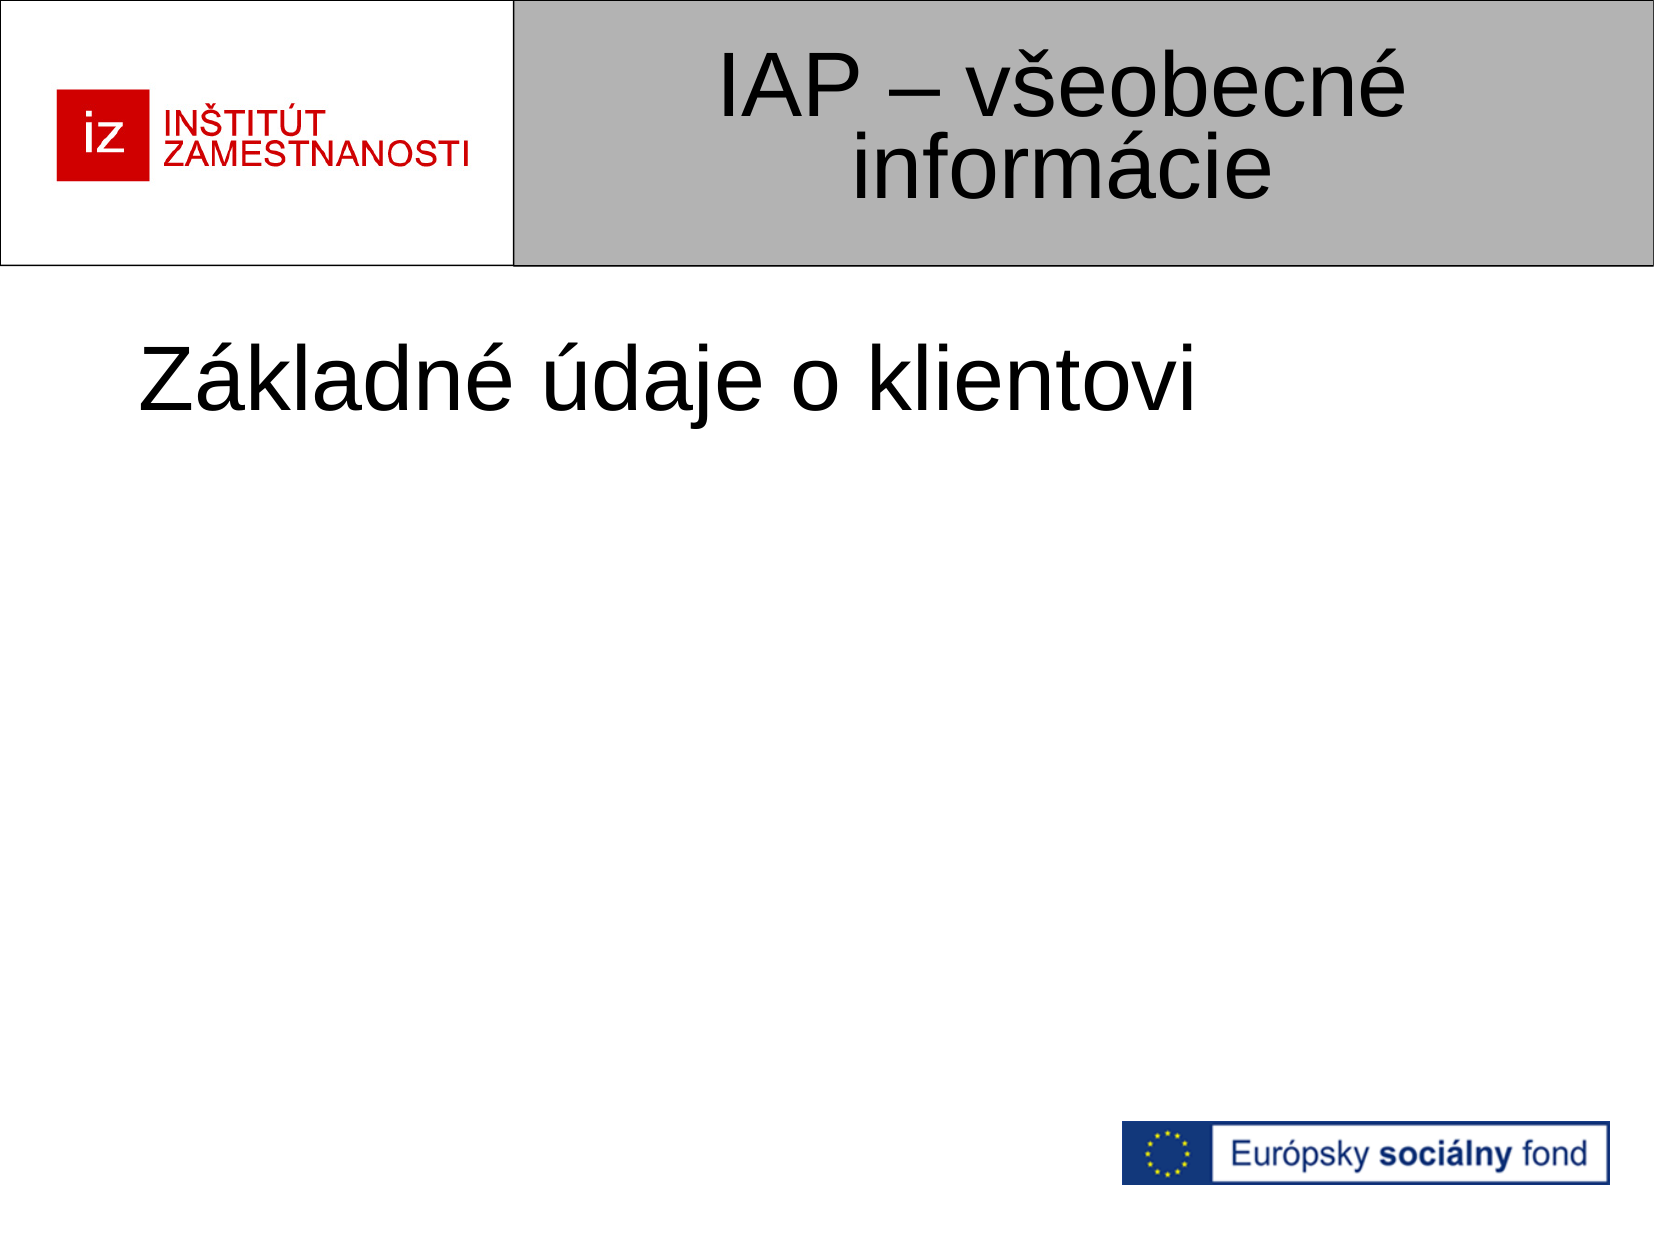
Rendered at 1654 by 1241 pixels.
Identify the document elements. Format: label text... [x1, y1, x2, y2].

picture [5, 8, 512, 257]
list Základné údaje o klientovi [121, 344, 1533, 1127]
title IAP – všeobecné informácie [561, 29, 1565, 237]
picture [1122, 1121, 1610, 1185]
